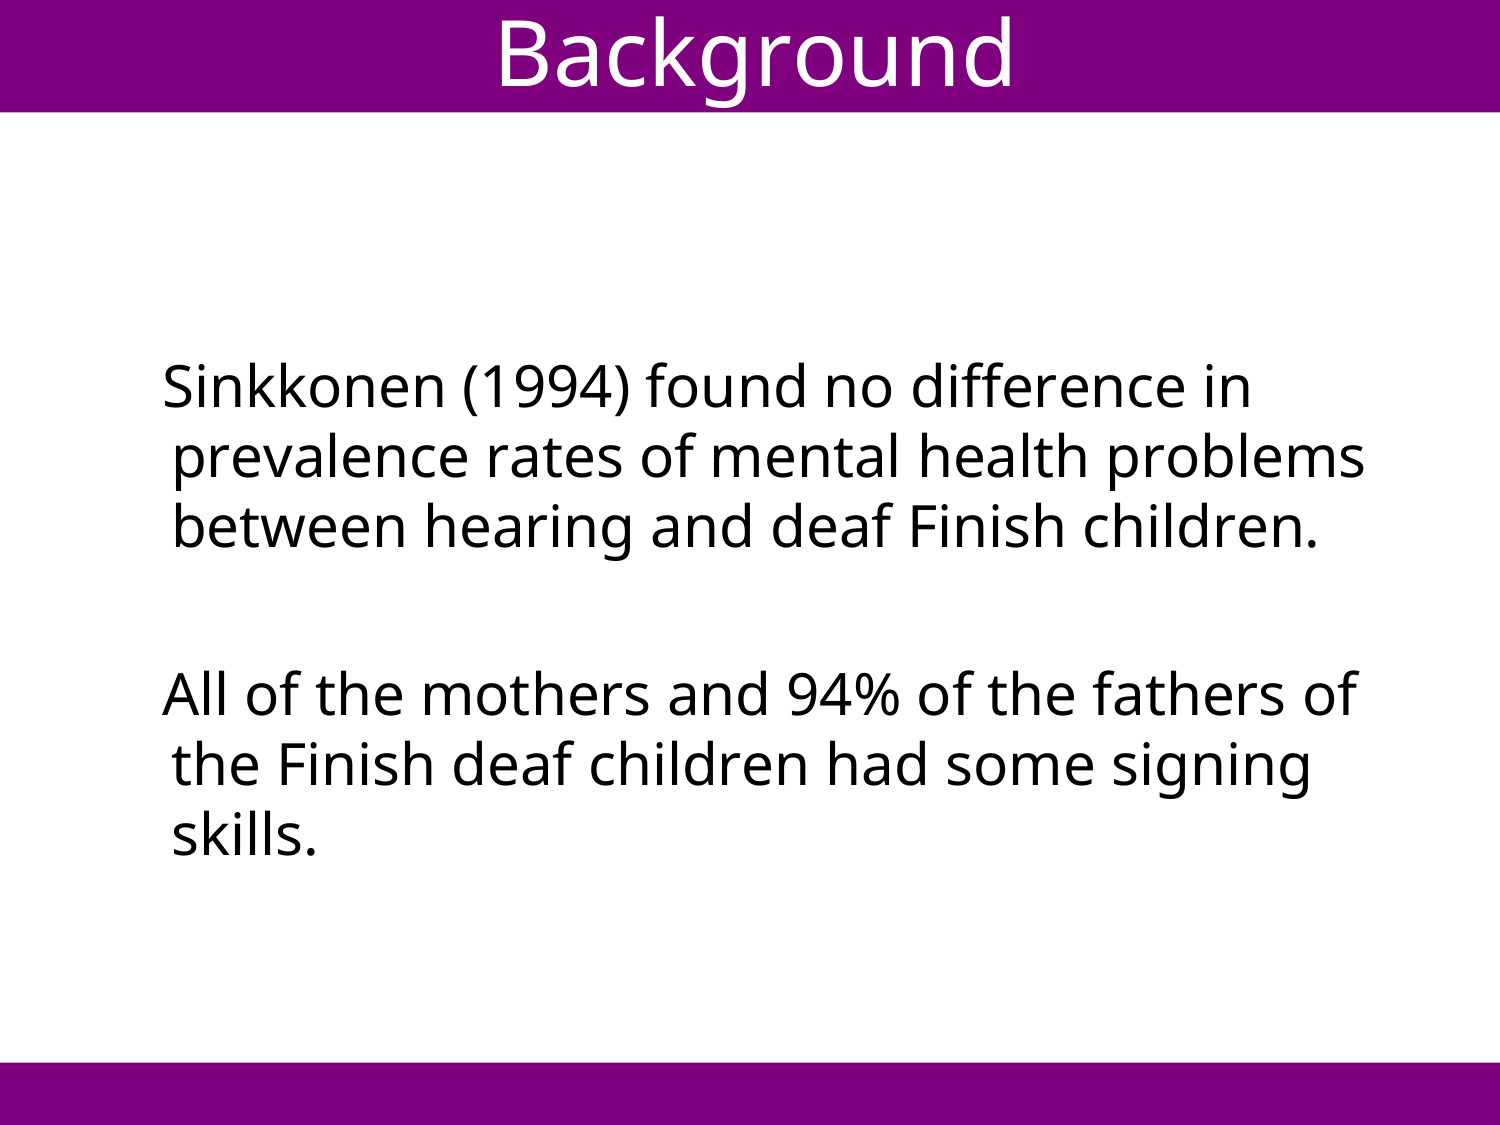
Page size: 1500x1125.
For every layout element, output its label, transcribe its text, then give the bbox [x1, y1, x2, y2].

text_box Background [112, 0, 1388, 100]
text_box [0, 0, 1500, 113]
list Sinkkonen (1994) found no difference in prevalence rates of mental health problems between hearing and deaf Finish children. All of the mothers and 94% of the fathers of the Finish deaf children had some signing skills. [100, 172, 1413, 891]
text_box [0, 1062, 1500, 1125]
text_box Background [710, 43, 738, 80]
